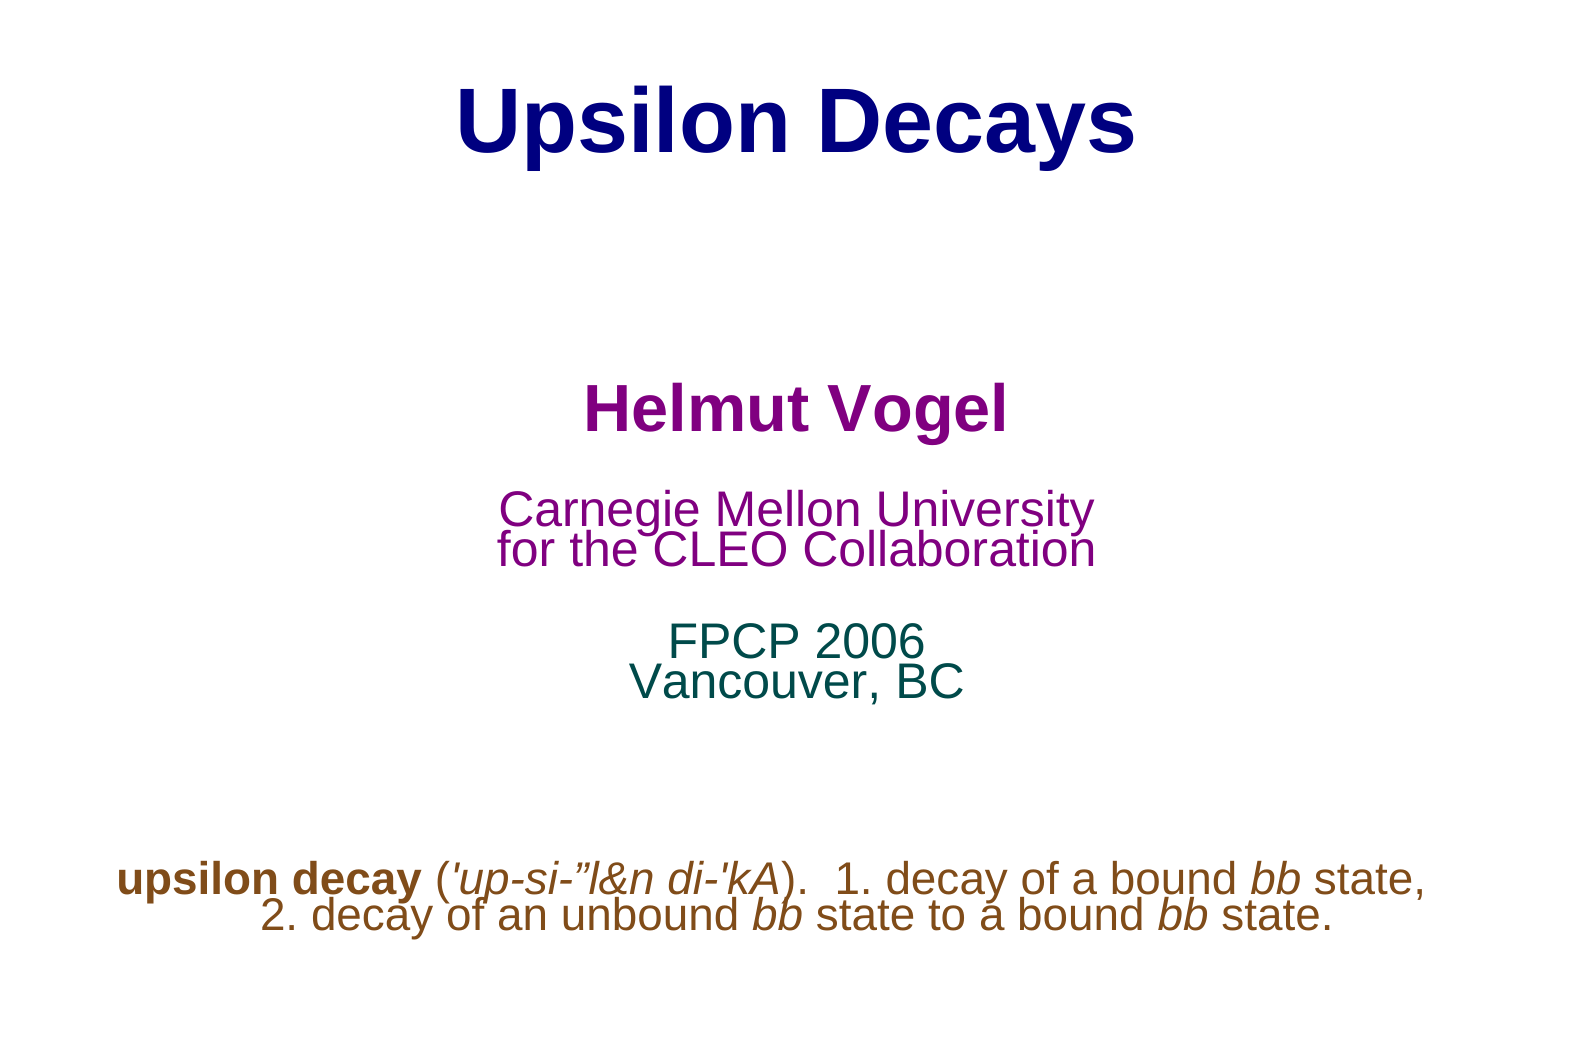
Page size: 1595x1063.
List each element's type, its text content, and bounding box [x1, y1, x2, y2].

subtitle Helmut Vogel Carnegie Mellon University for the CLEO Collaboration FPCP 2006 Vancouver, BC upsilon decay ('up-si-”l&n di-'kA). 1. decay of a bound bb state, 2. decay of an unbound bb state to a bound bb state. [79, 218, 1514, 981]
title Upsilon Decays [79, 42, 1514, 218]
